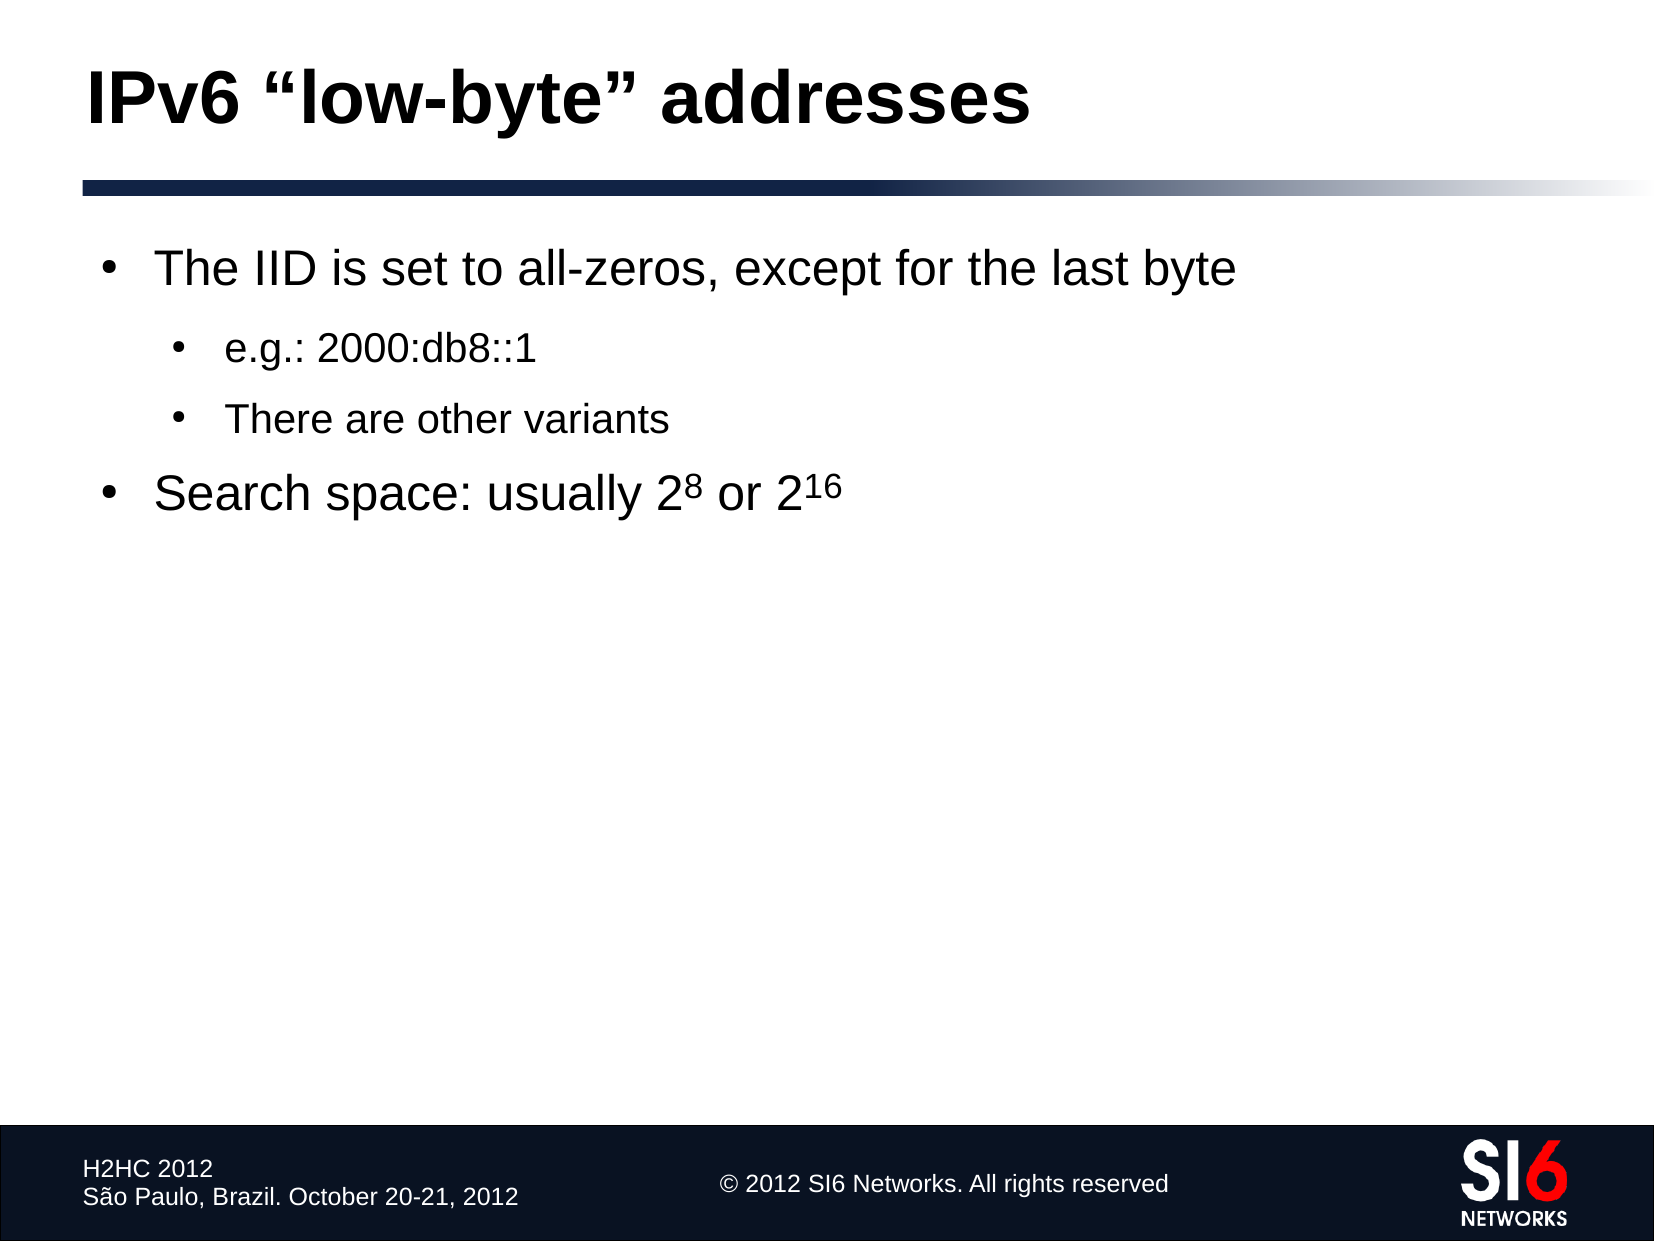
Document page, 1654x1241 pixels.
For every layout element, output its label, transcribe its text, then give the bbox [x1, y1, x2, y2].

picture [1461, 1139, 1567, 1226]
list The IID is set to all-zeros, except for the last byte e.g.: 2000:db8::1 There are other variants Search space: usually 28 or 216 [82, 240, 1571, 1059]
title IPv6 “low-byte” addresses [86, 30, 1576, 166]
